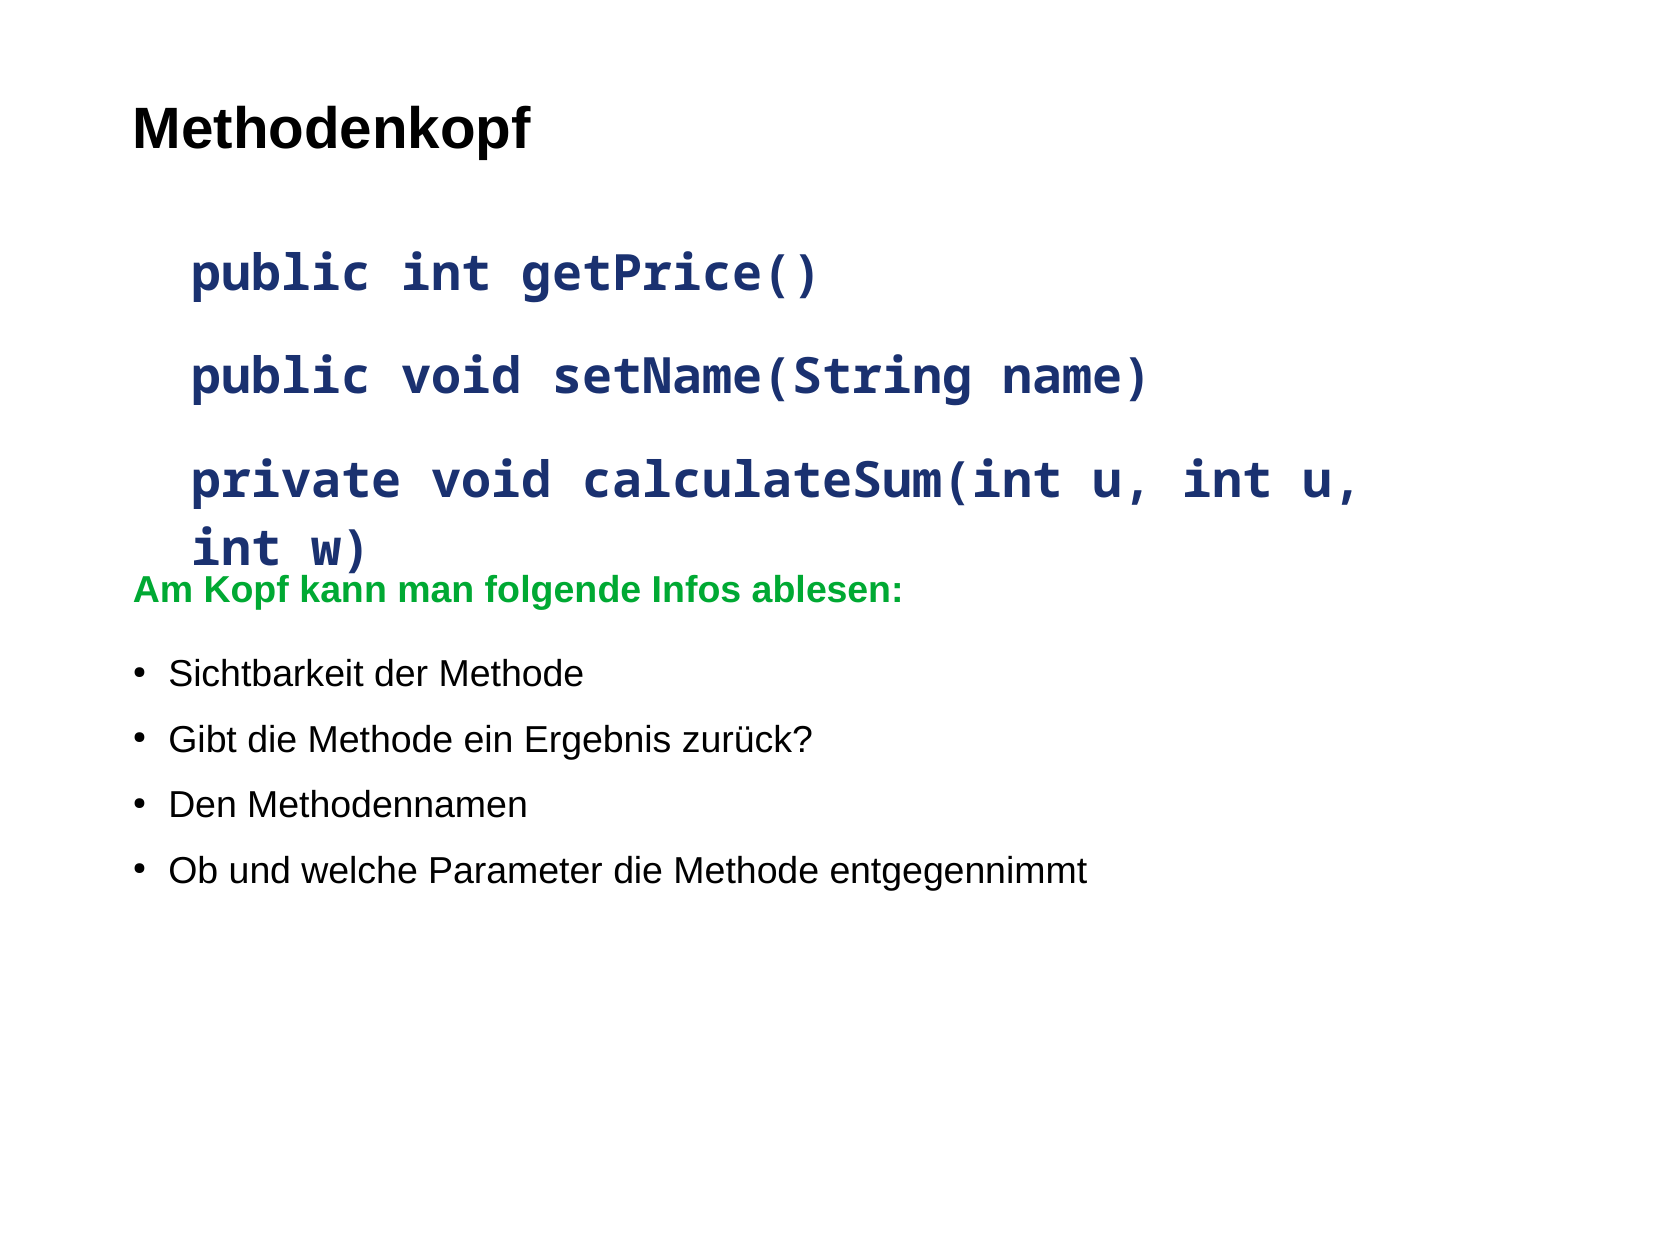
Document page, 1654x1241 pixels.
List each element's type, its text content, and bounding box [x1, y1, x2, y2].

text_box public int getPrice() public void setName(String name) private void calculateSum(int u, int u, int w) [177, 229, 1477, 473]
text_box Methodenkopf [118, 88, 1536, 290]
text_box Am Kopf kann man folgende Infos ablesen: Sichtbarkeit der Methode Gibt die Methode ein Ergebnis zurück? Den Methodennamen Ob und welche Parameter die Methode entgegennimmt [118, 561, 1329, 899]
